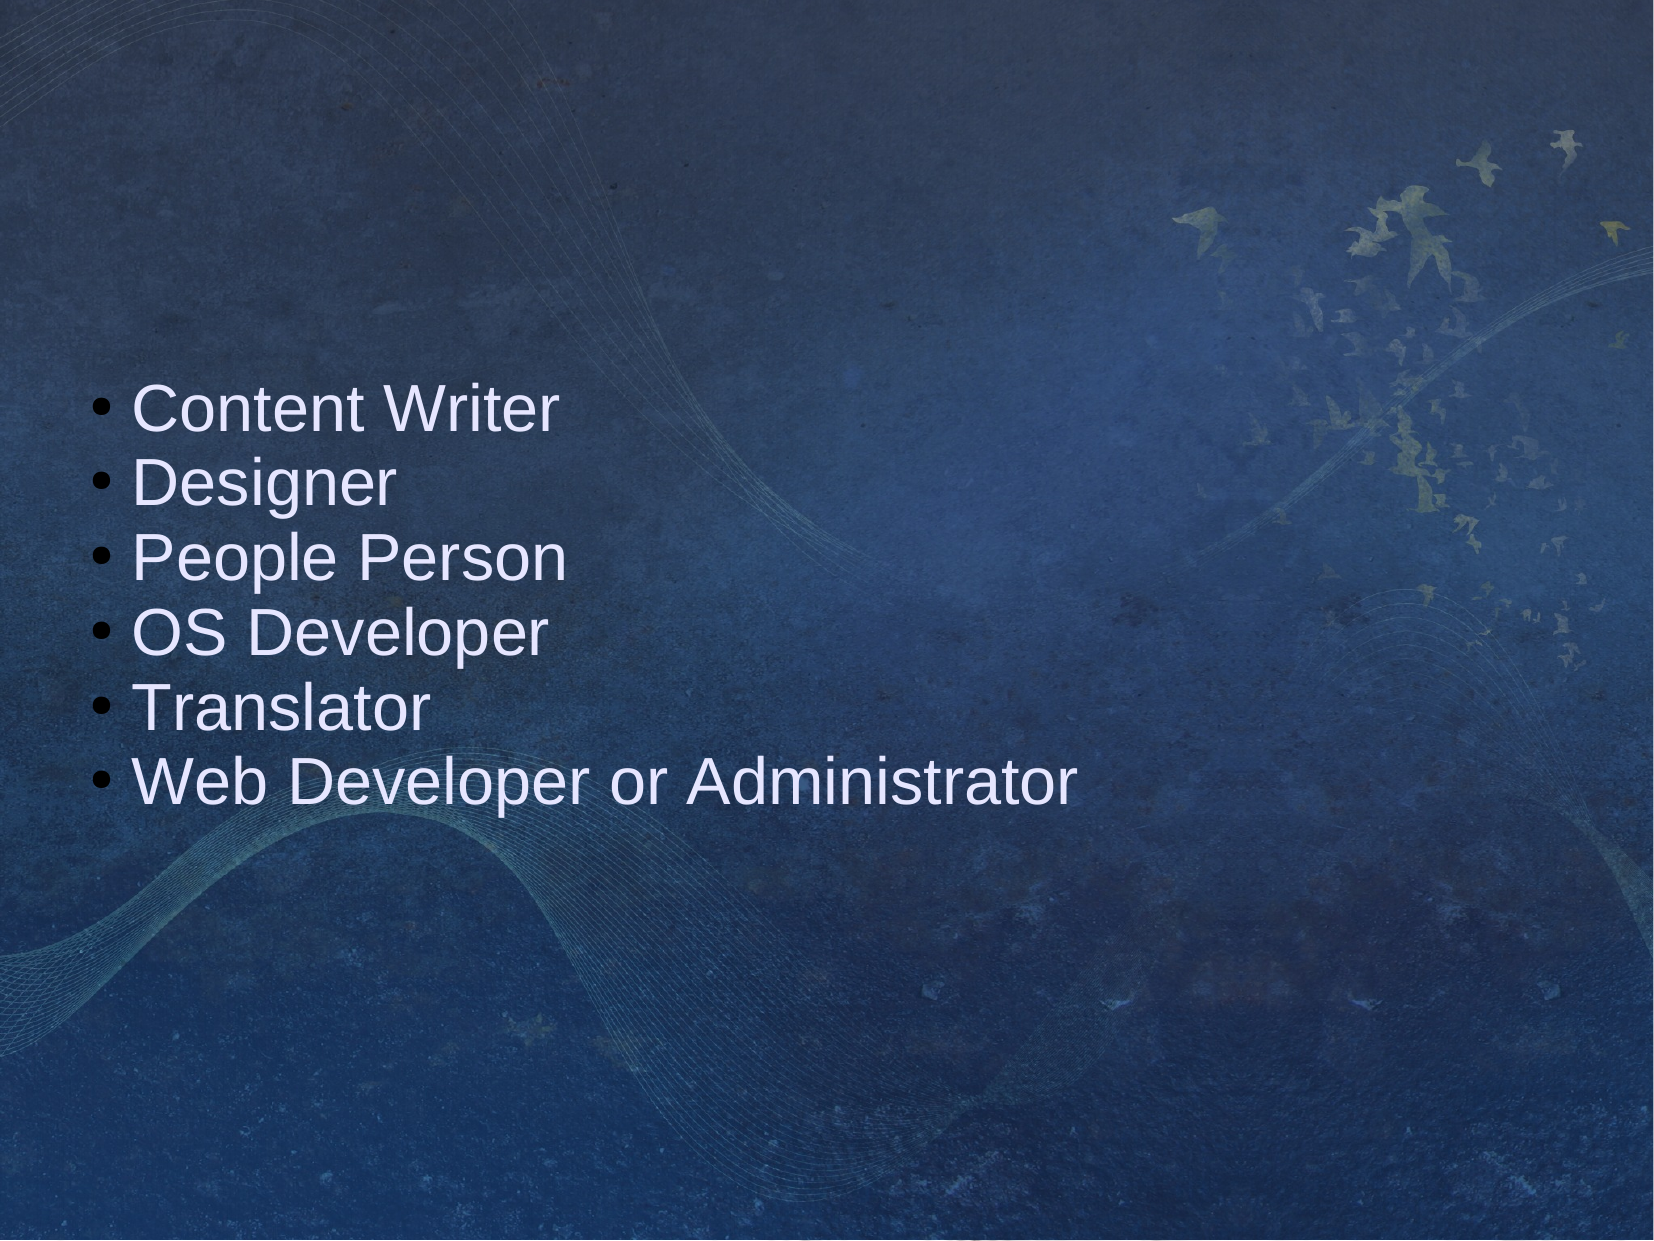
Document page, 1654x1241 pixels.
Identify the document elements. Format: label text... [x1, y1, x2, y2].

subtitle Content Writer Designer People Person OS Developer Translator Web Developer or Administrator [89, 100, 1578, 1015]
picture [0, 0, 1654, 1241]
